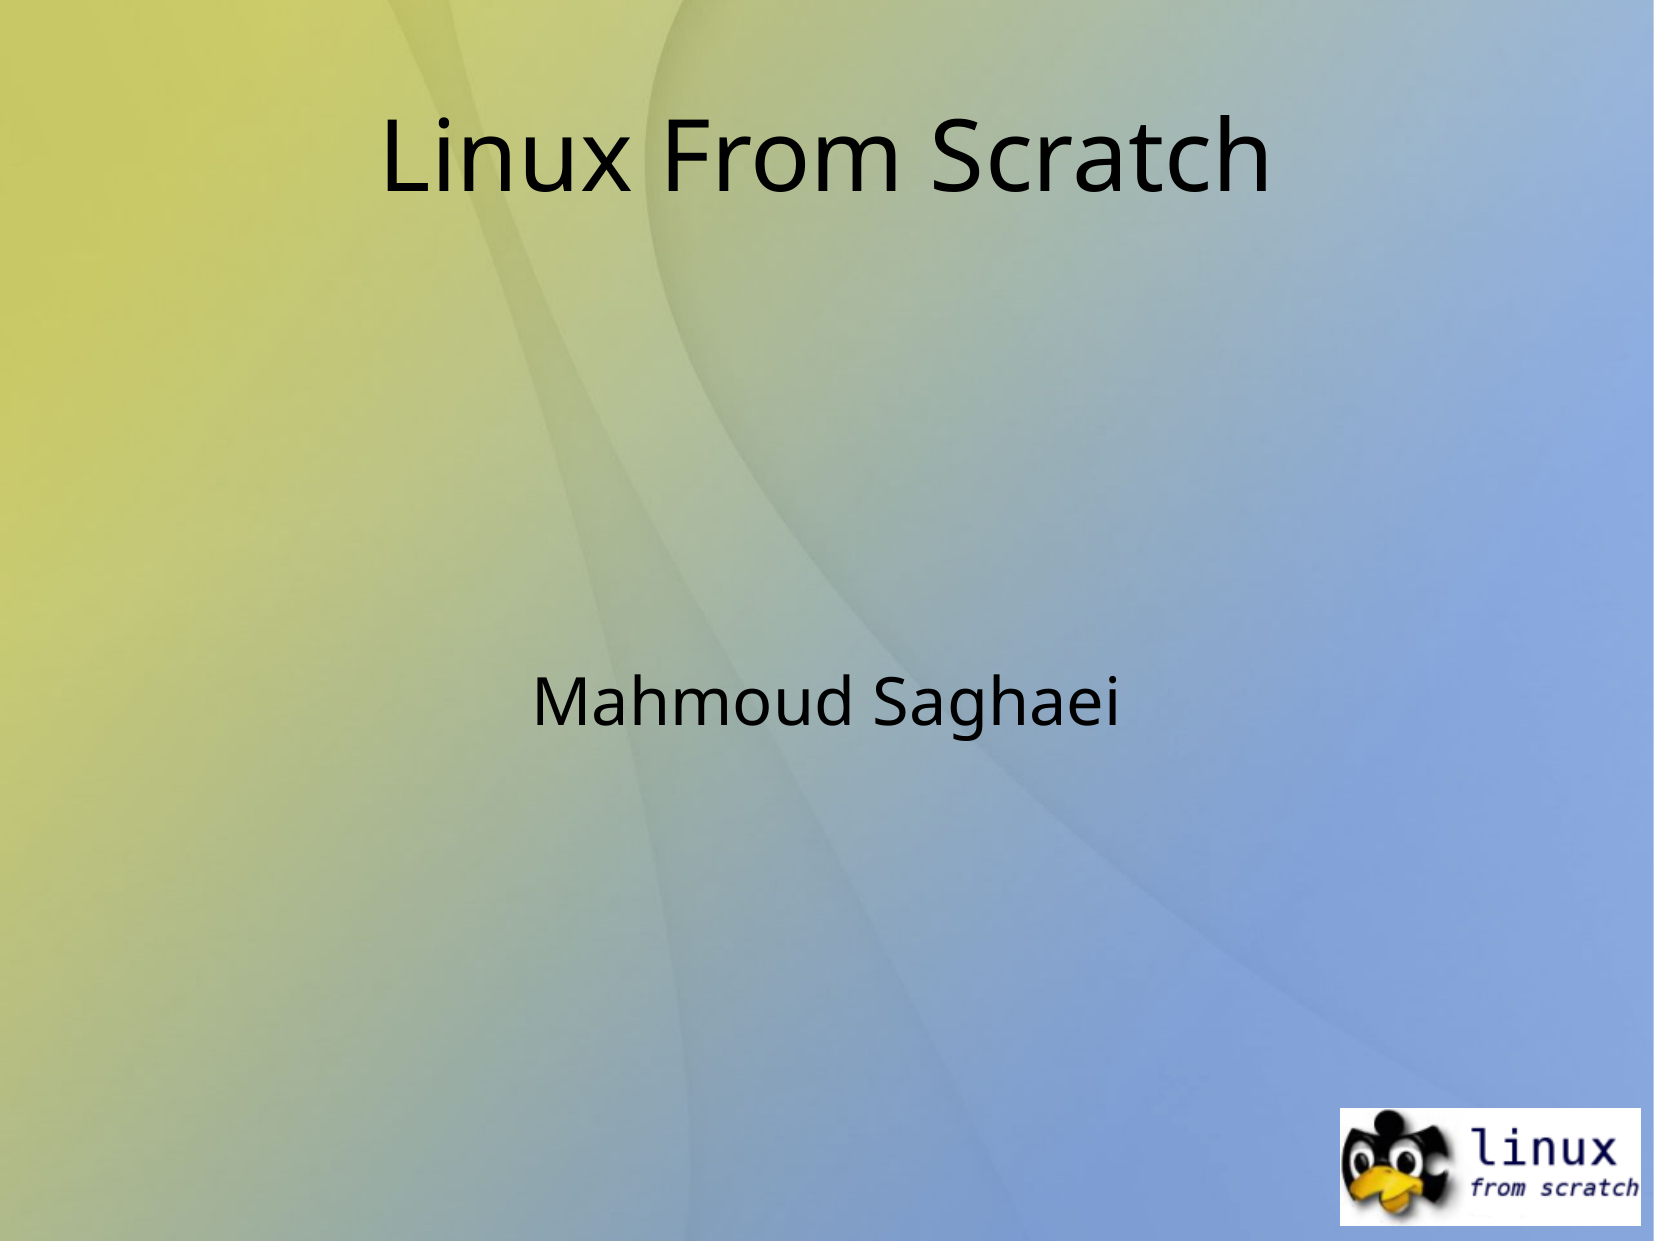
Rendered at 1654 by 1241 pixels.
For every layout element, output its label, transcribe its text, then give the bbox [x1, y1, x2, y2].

subtitle Mahmoud Saghaei [82, 297, 1571, 1102]
picture [0, 0, 1654, 1241]
title Linux From Scratch [82, 49, 1571, 257]
